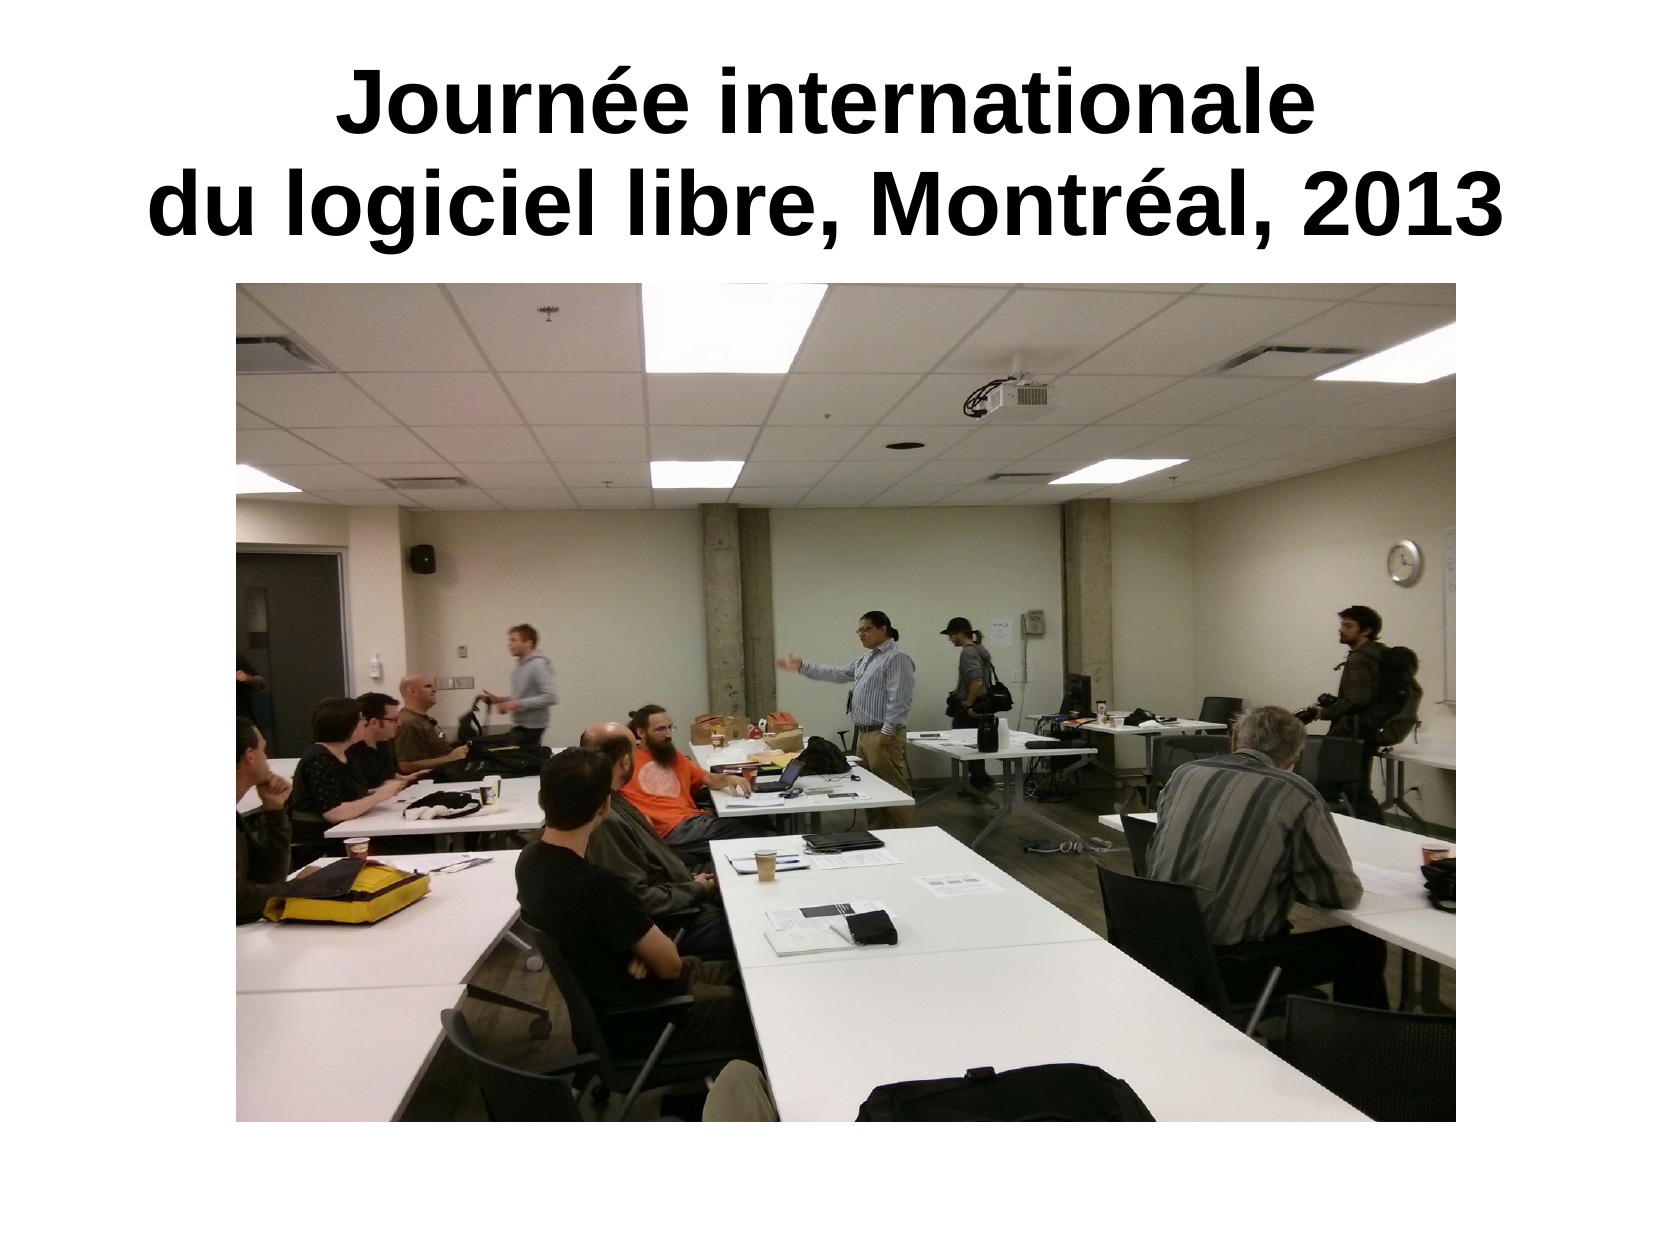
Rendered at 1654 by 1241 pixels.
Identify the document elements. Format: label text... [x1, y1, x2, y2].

title Journée internationale du logiciel libre, Montréal, 2013 [82, 49, 1571, 257]
picture [236, 283, 1456, 1123]
